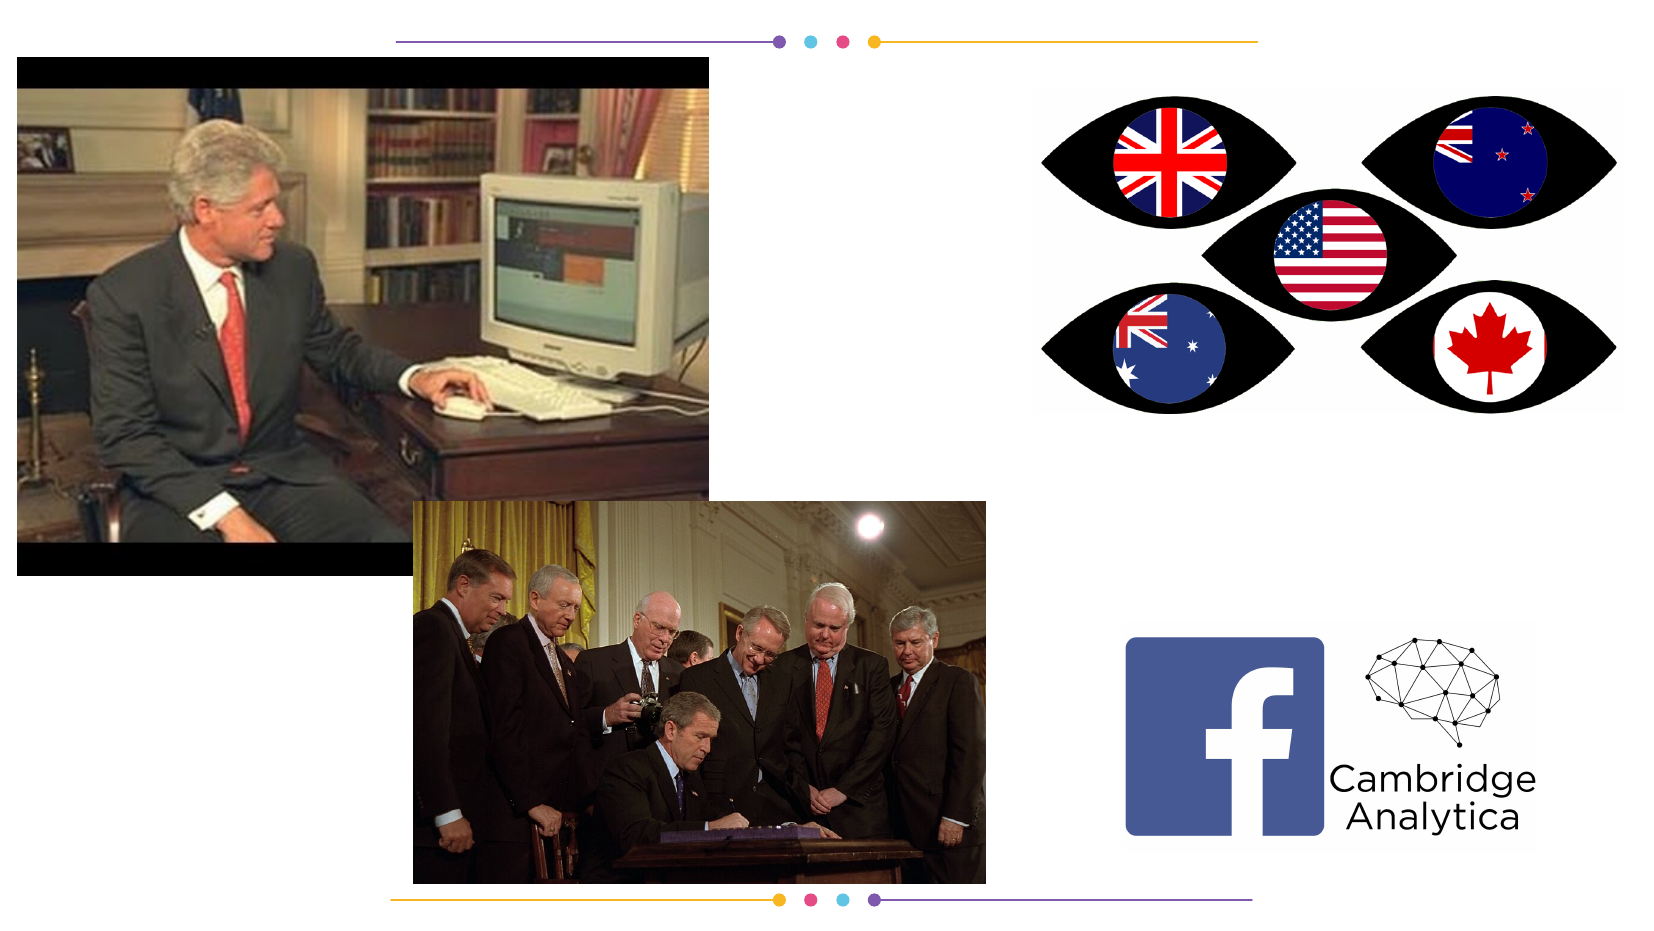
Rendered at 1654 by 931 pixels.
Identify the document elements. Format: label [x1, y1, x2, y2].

picture [17, 57, 986, 884]
picture [1122, 620, 1536, 853]
picture [1033, 88, 1625, 414]
